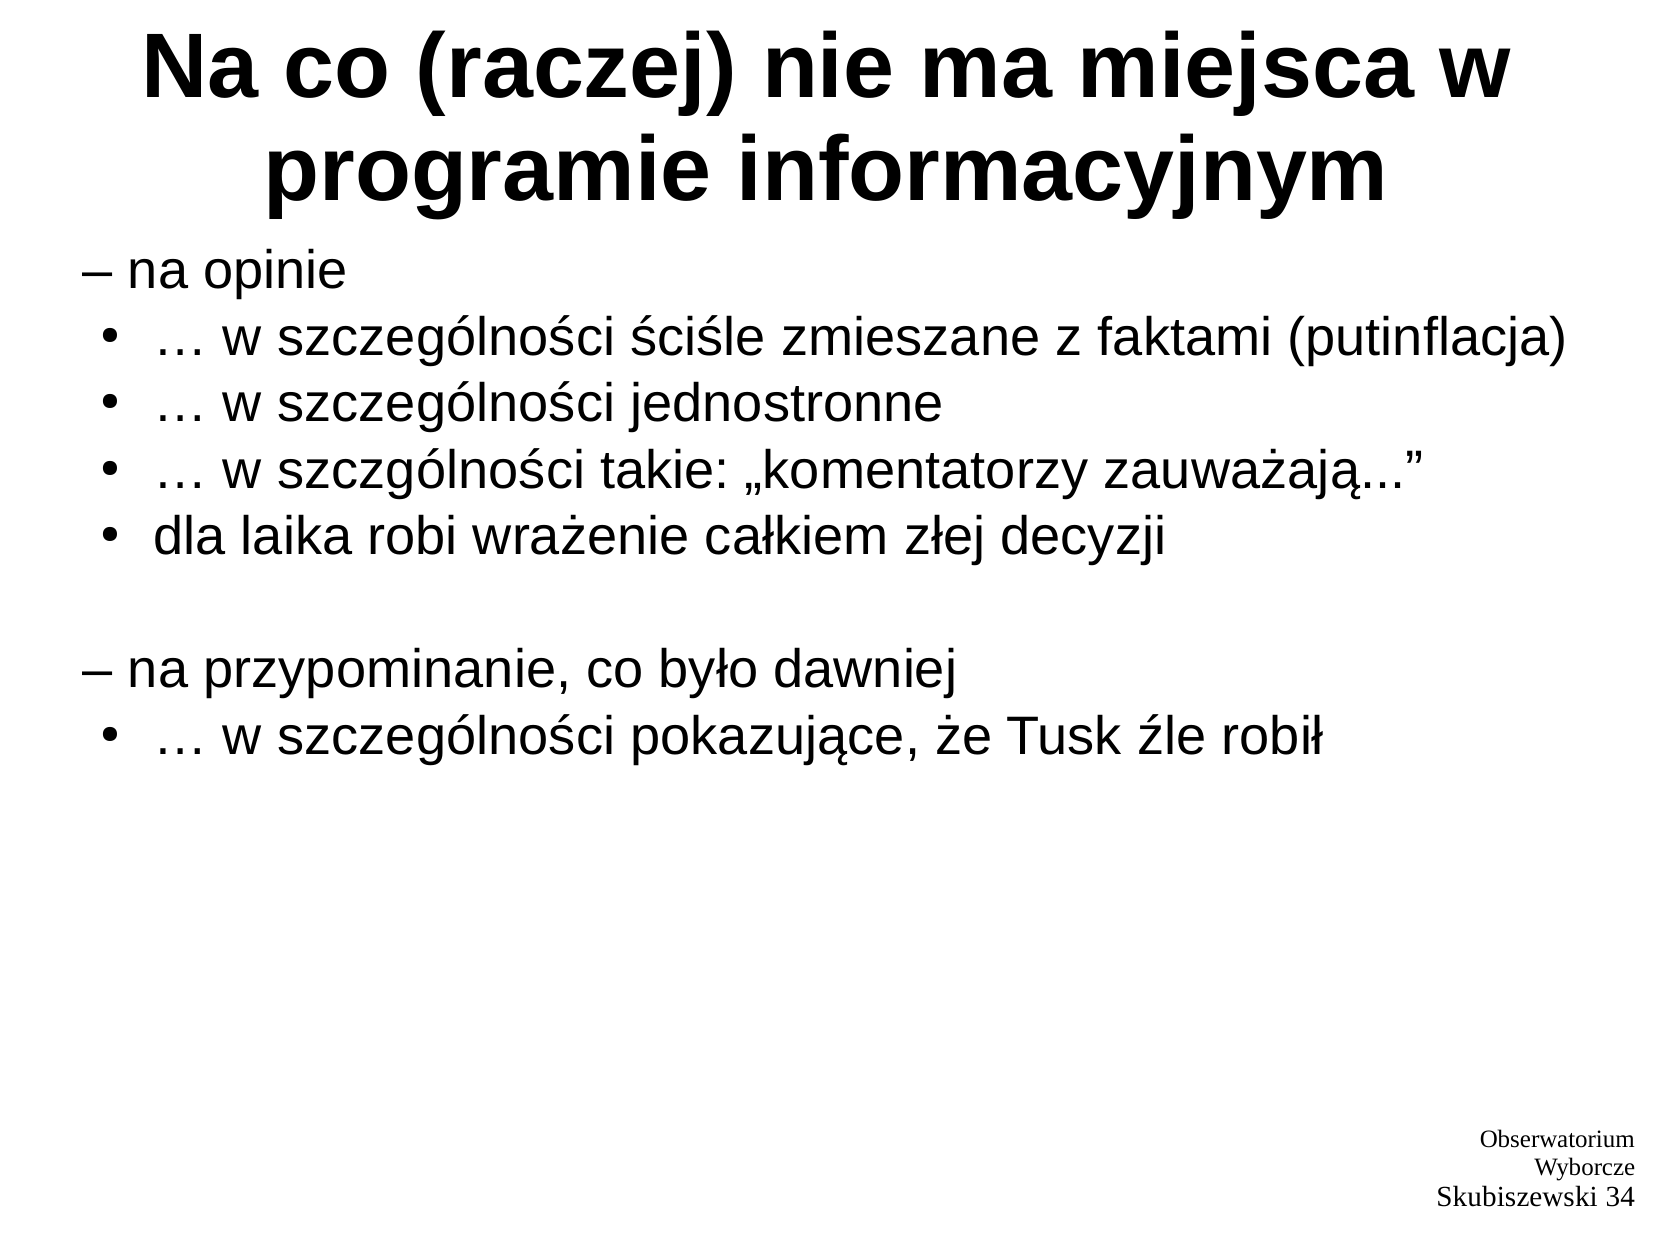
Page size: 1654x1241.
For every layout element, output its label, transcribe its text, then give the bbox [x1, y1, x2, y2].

title Na co (raczej) nie ma miejsca w programie informacyjnym [82, 15, 1571, 223]
list – na opinie … w szczególności ściśle zmieszane z faktami (putinflacja) … w szczególności jednostronne … w szczgólności takie: „komentatorzy zauważają...” dla laika robi wrażenie całkiem złej decyzji – na przypominanie, co było dawniej … w szczególności pokazujące, że Tusk źle robił [82, 240, 1571, 1186]
